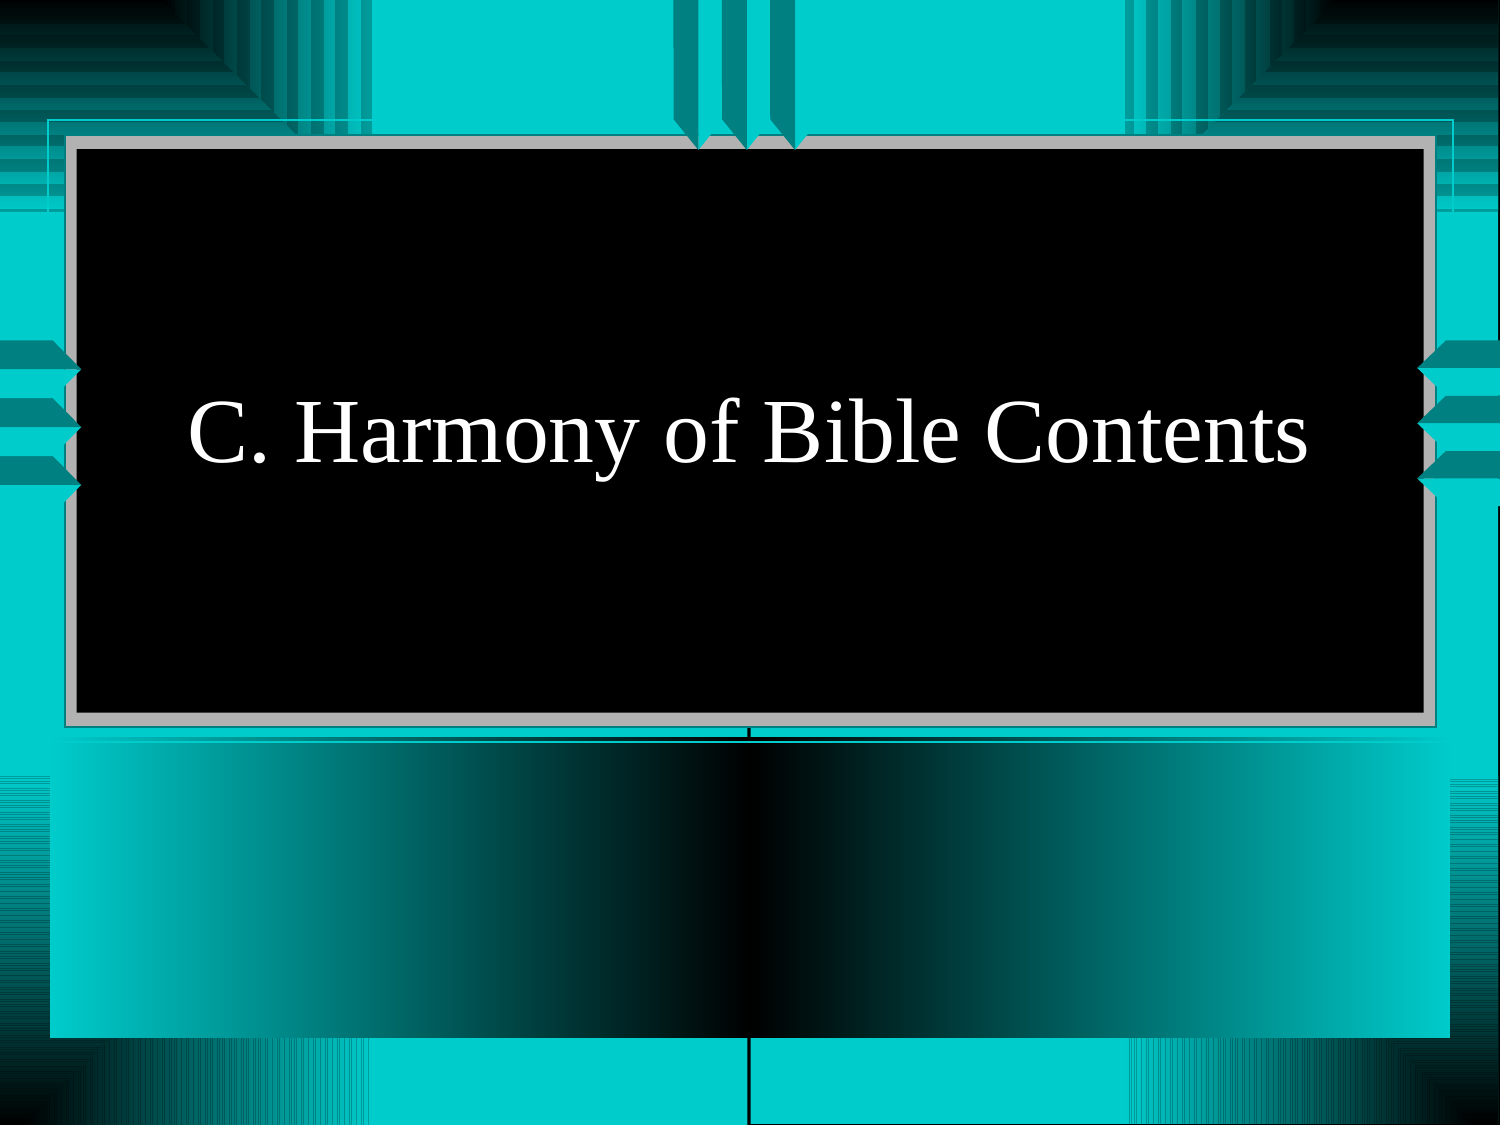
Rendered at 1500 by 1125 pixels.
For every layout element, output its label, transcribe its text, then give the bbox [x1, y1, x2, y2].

title C. Harmony of Bible Contents [112, 337, 1388, 526]
